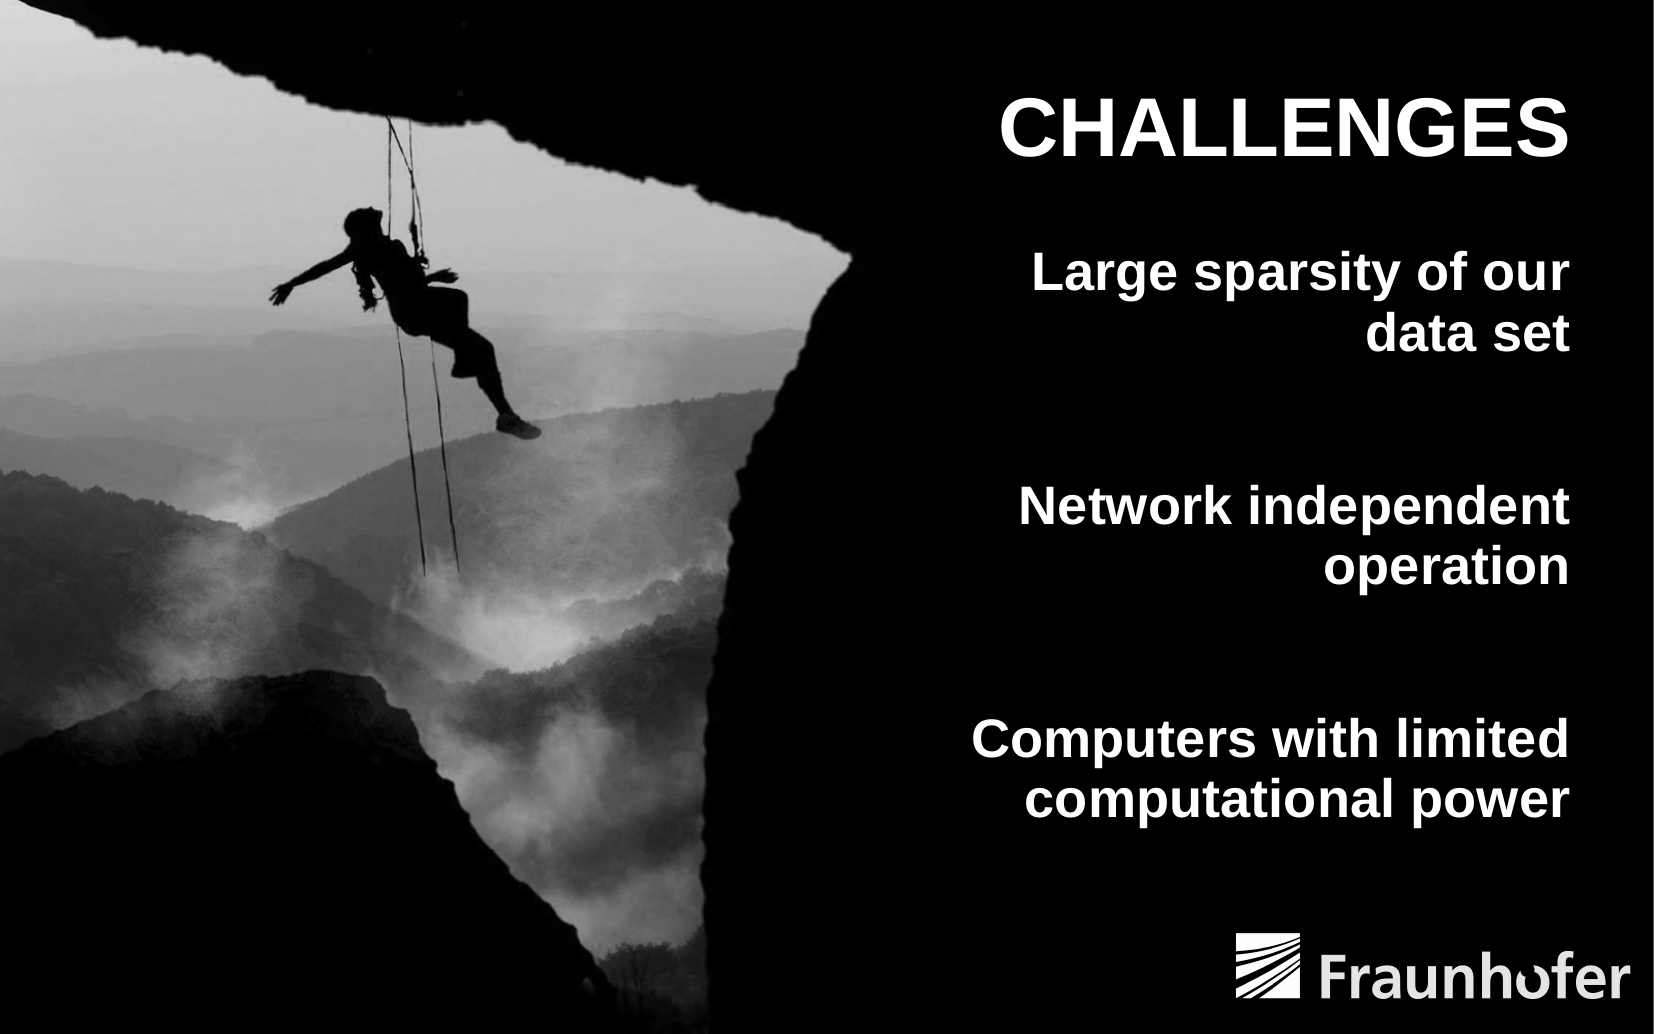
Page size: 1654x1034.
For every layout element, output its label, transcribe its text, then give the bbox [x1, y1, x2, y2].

picture [0, 0, 1654, 1034]
list Large sparsity of our data set Network independent operation Computers with limited computational power [869, 241, 1571, 842]
title Challenges [82, 41, 1571, 214]
